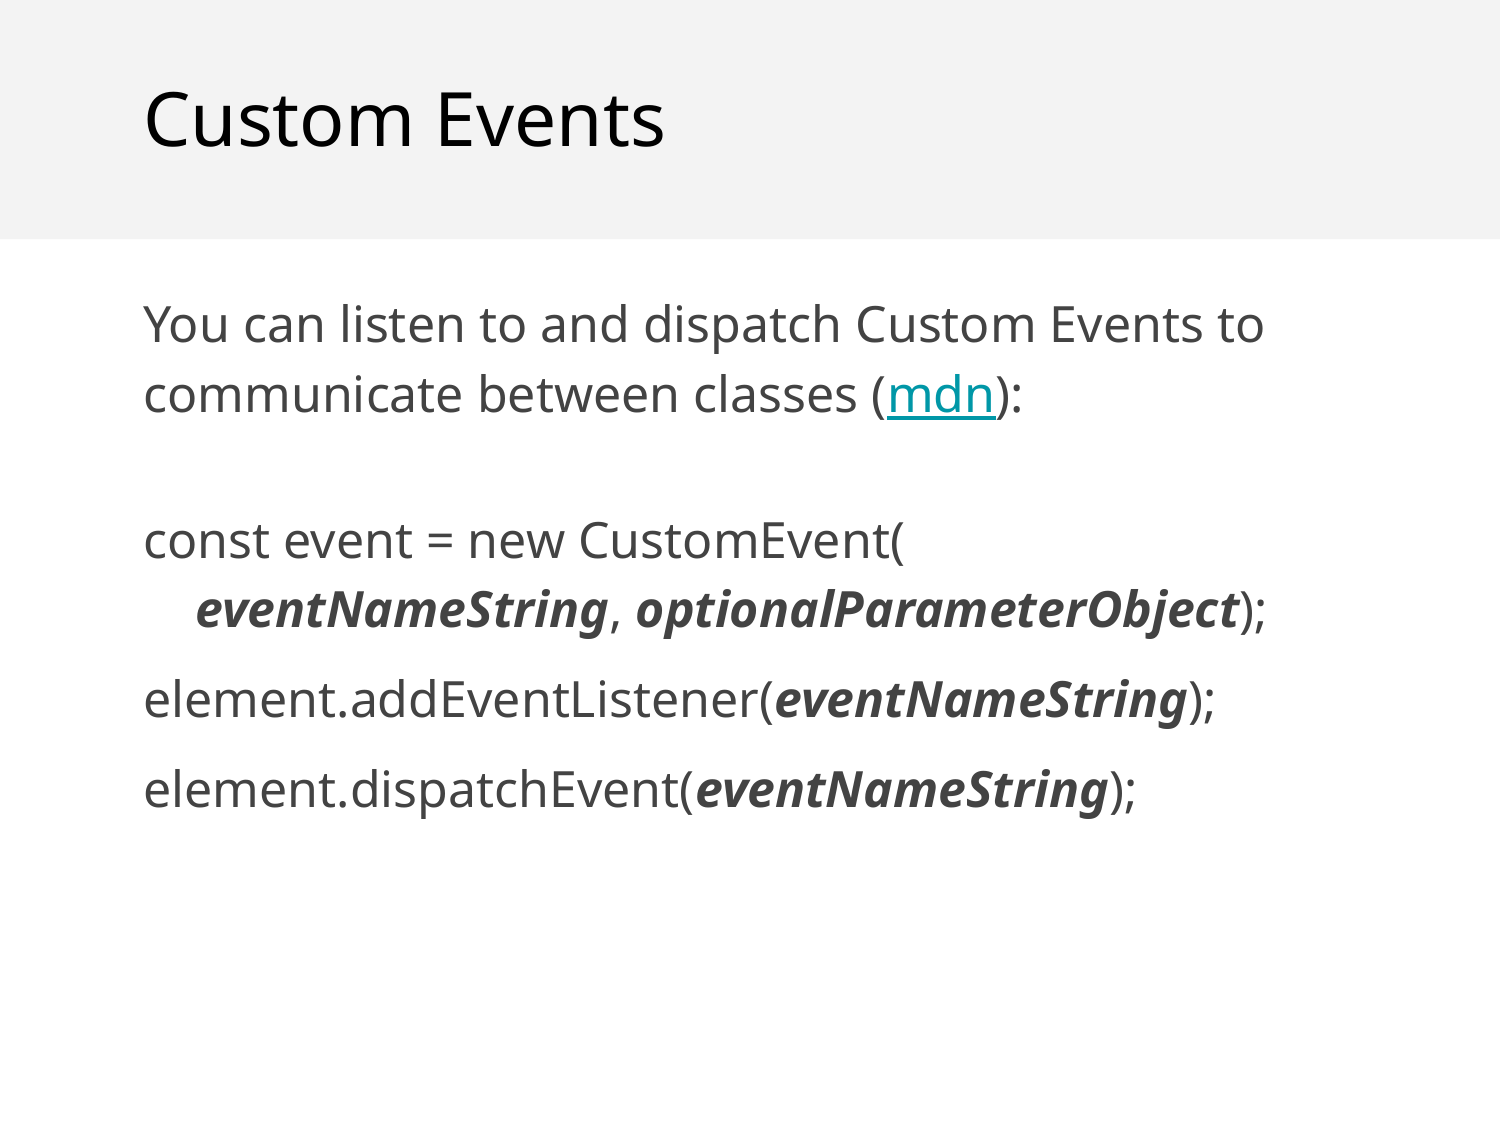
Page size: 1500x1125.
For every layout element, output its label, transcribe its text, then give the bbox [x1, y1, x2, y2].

title Custom Events [128, 56, 1372, 183]
list You can listen to and dispatch Custom Events to communicate between classes (mdn): const event = new CustomEvent( eventNameString, optionalParameterObject); element.addEventListener(eventNameString); element.dispatchEvent(eventNameString); [128, 268, 1372, 1016]
